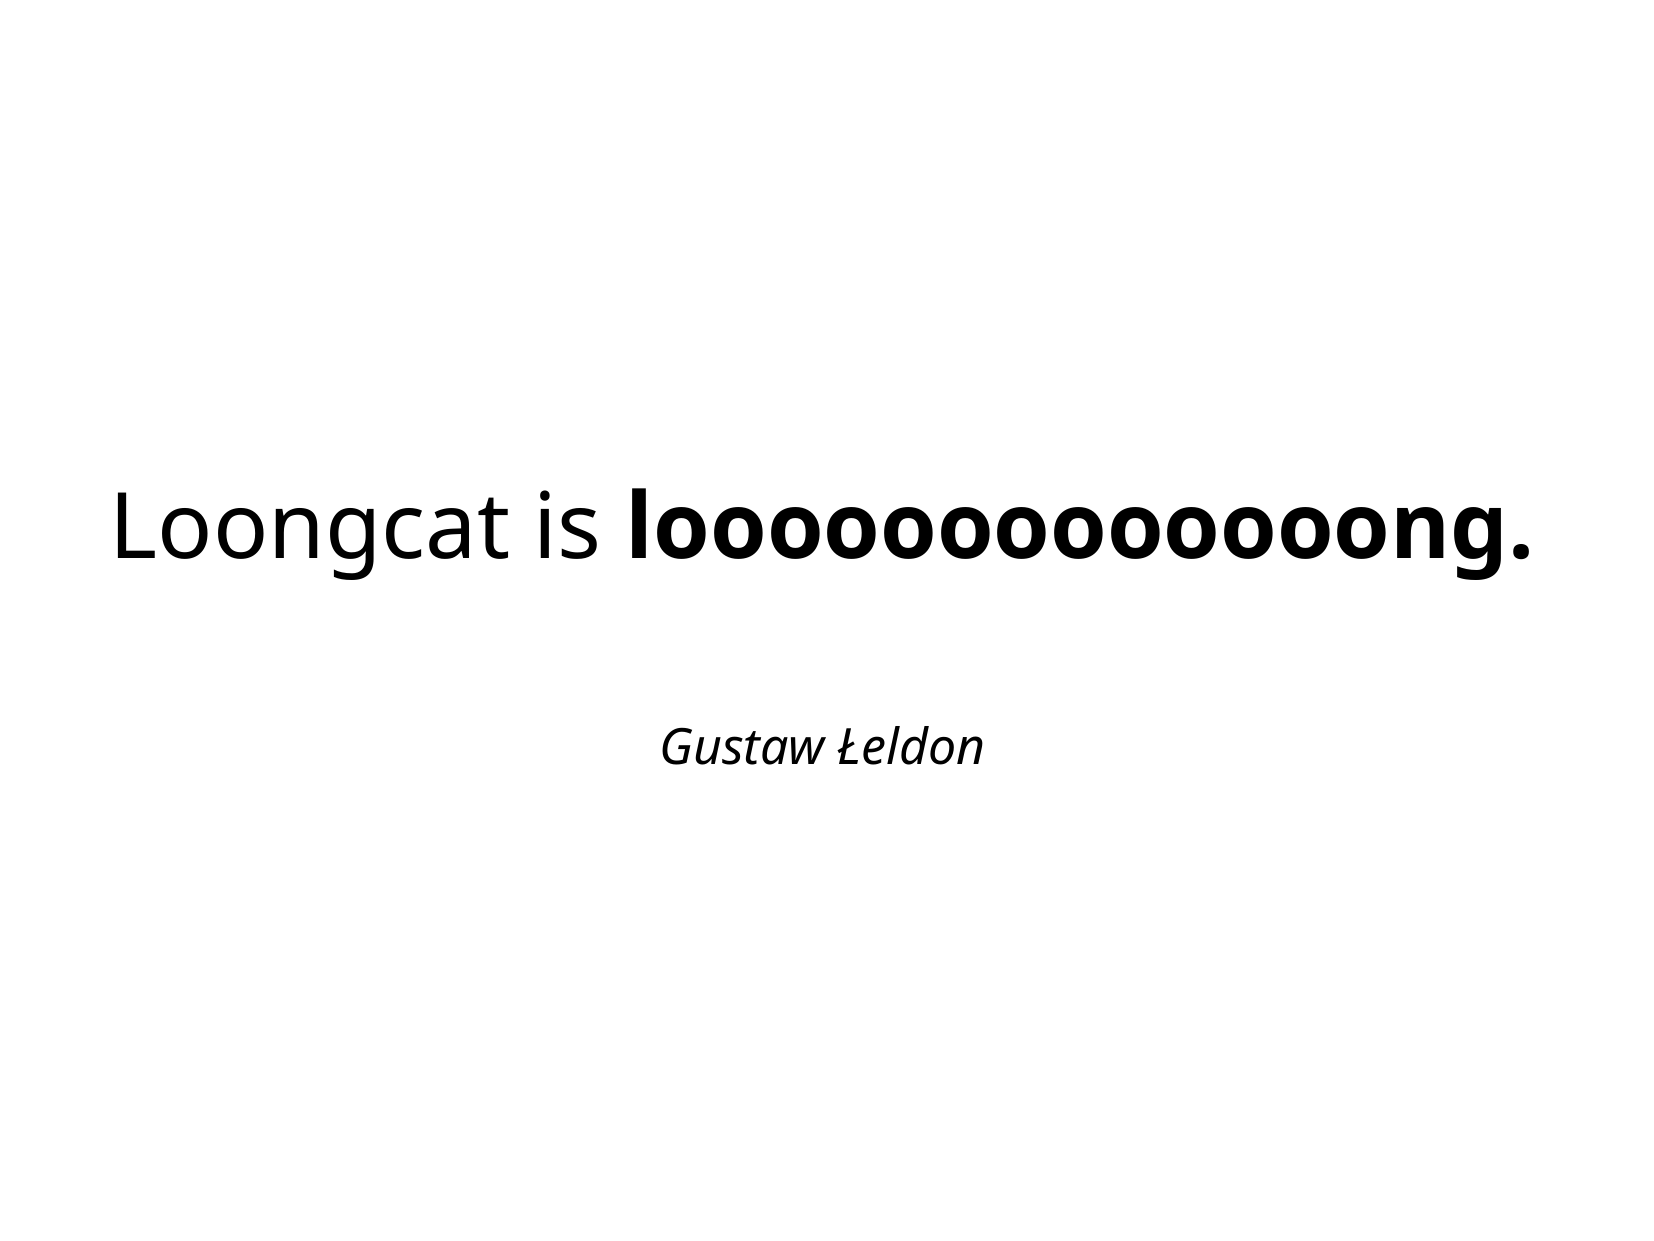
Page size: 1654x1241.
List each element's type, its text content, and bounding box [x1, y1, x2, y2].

title Loongcat is looooooooooooong. Gustaw Łeldon [75, 416, 1571, 824]
